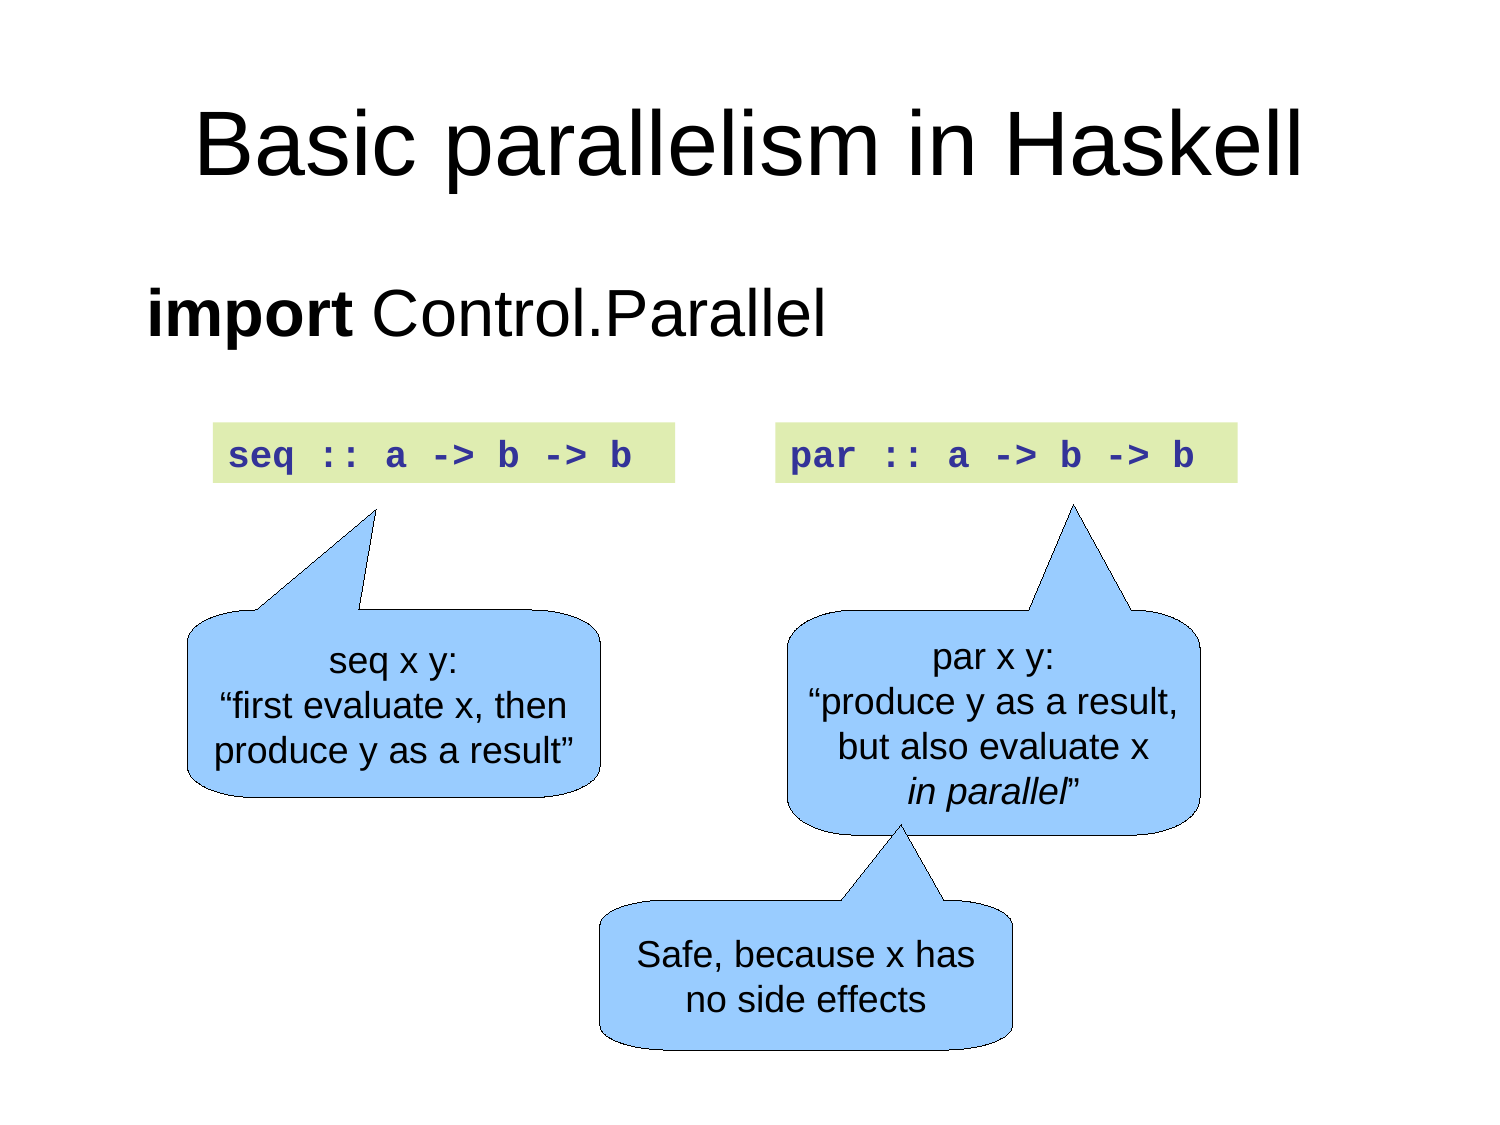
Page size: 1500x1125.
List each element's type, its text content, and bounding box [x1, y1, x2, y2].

text_box Safe, because x has no side effects [599, 824, 1013, 1051]
text_box par :: a -> b -> b [775, 422, 1238, 483]
title Basic parallelism in Haskell [75, 44, 1426, 233]
text_box seq x y: “first evaluate x, then produce y as a result” [187, 509, 601, 798]
text_box par x y: “produce y as a result, but also evaluate x in parallel” [787, 504, 1201, 836]
text_box seq :: a -> b -> b [212, 422, 676, 483]
list import Control.Parallel [75, 262, 1426, 1005]
